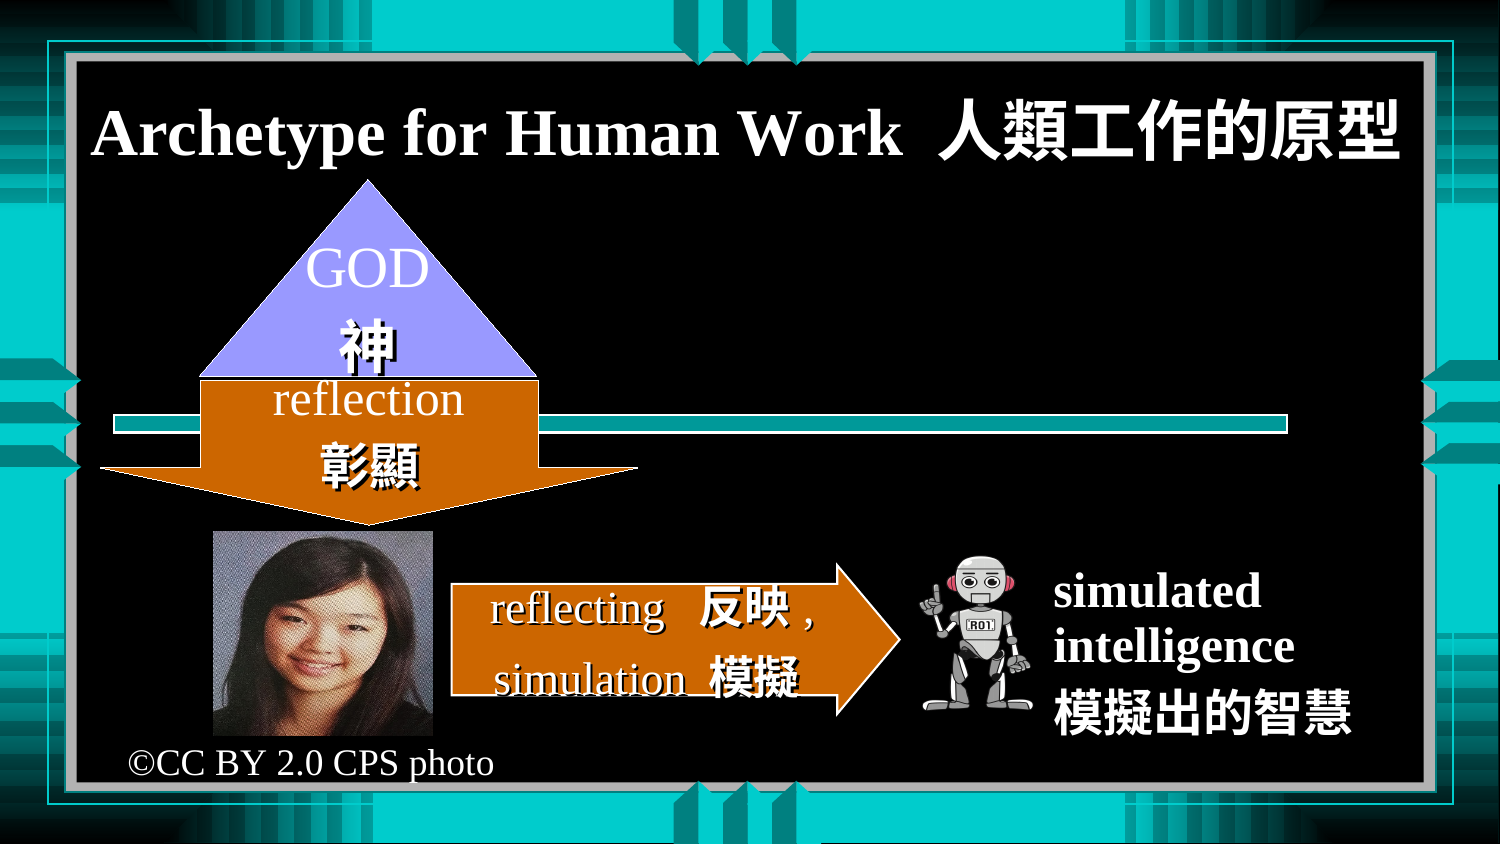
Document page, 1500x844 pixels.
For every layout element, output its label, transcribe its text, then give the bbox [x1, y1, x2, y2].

text_box [114, 415, 200, 433]
text_box [900, 731, 1313, 823]
title Archetype for Human Work 人類工作的原型 [74, 70, 1426, 264]
text_box [539, 415, 1288, 433]
text_box ©CC BY 2.0 CPS photo [112, 734, 713, 791]
text_box GOD 神 [199, 179, 537, 377]
picture [872, 555, 1080, 711]
picture [213, 531, 433, 734]
text_box reflection 彰顯 [100, 380, 638, 526]
text_box reflecting 反映, simulation 模擬 [451, 565, 872, 714]
text_box simulated intelligence 模擬出的智慧 [1080, 555, 1414, 754]
